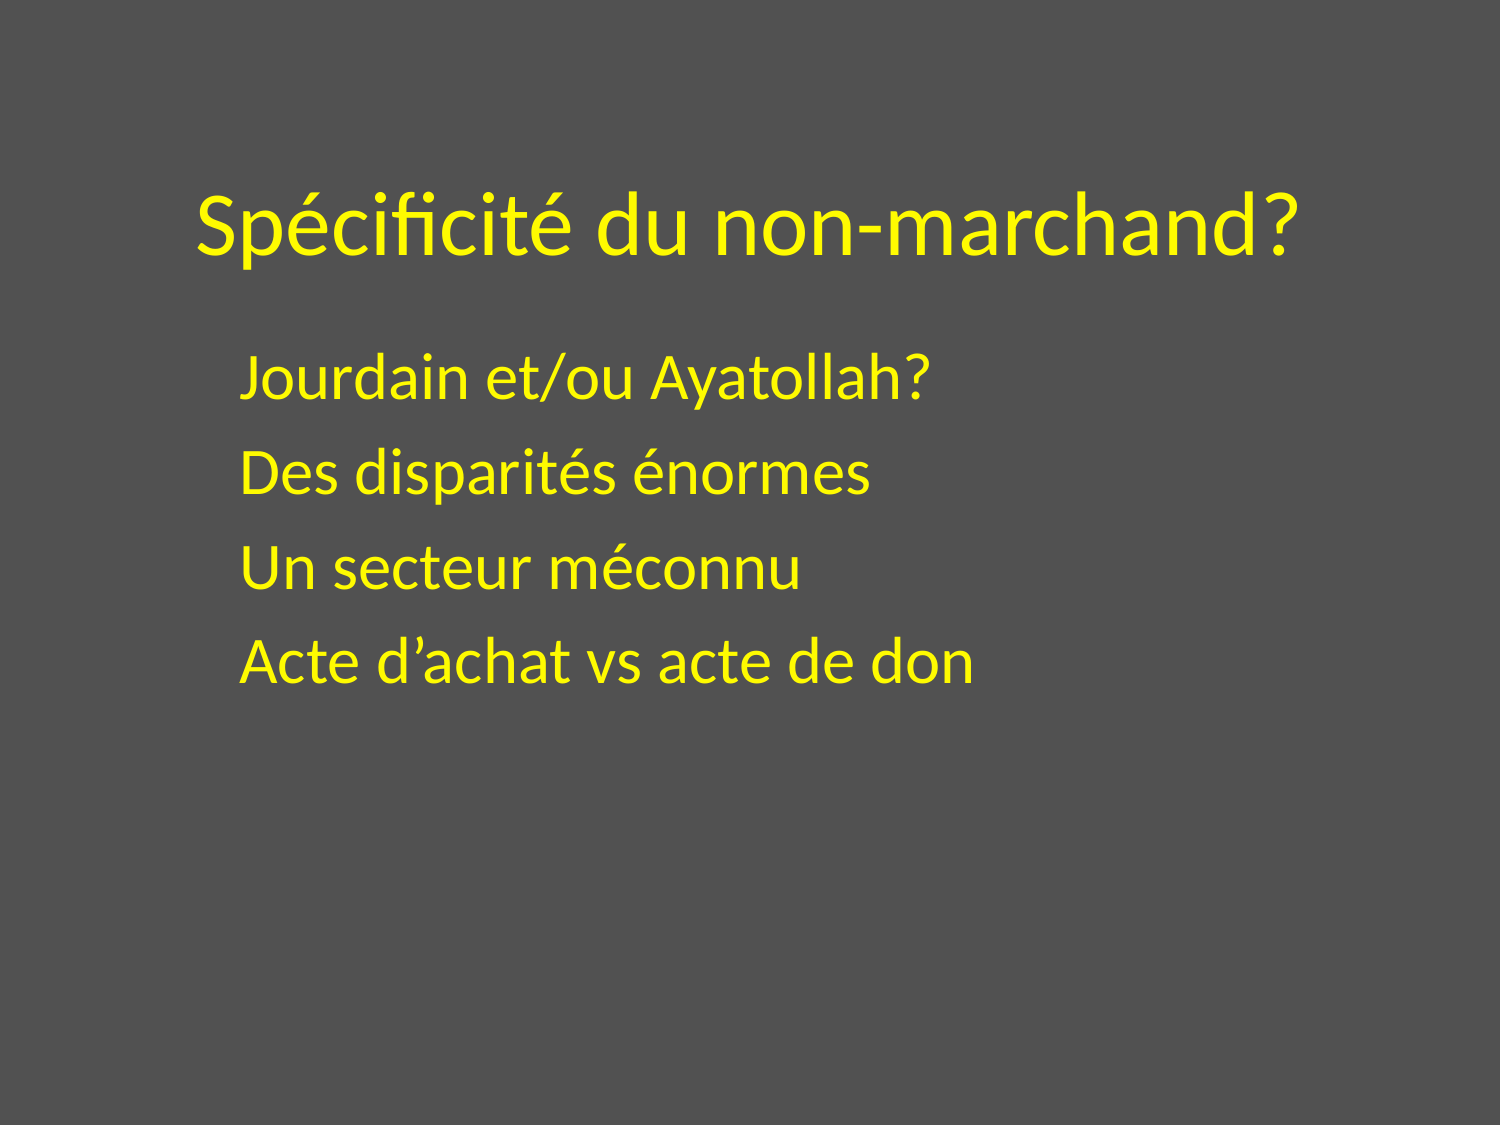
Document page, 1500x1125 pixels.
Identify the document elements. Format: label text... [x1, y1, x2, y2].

title Spécificité du non-marchand? [112, 112, 1388, 325]
list Jourdain et/ou Ayatollah? Des disparités énormes Un secteur méconnu Acte d’achat vs acte de don [225, 324, 1275, 1125]
